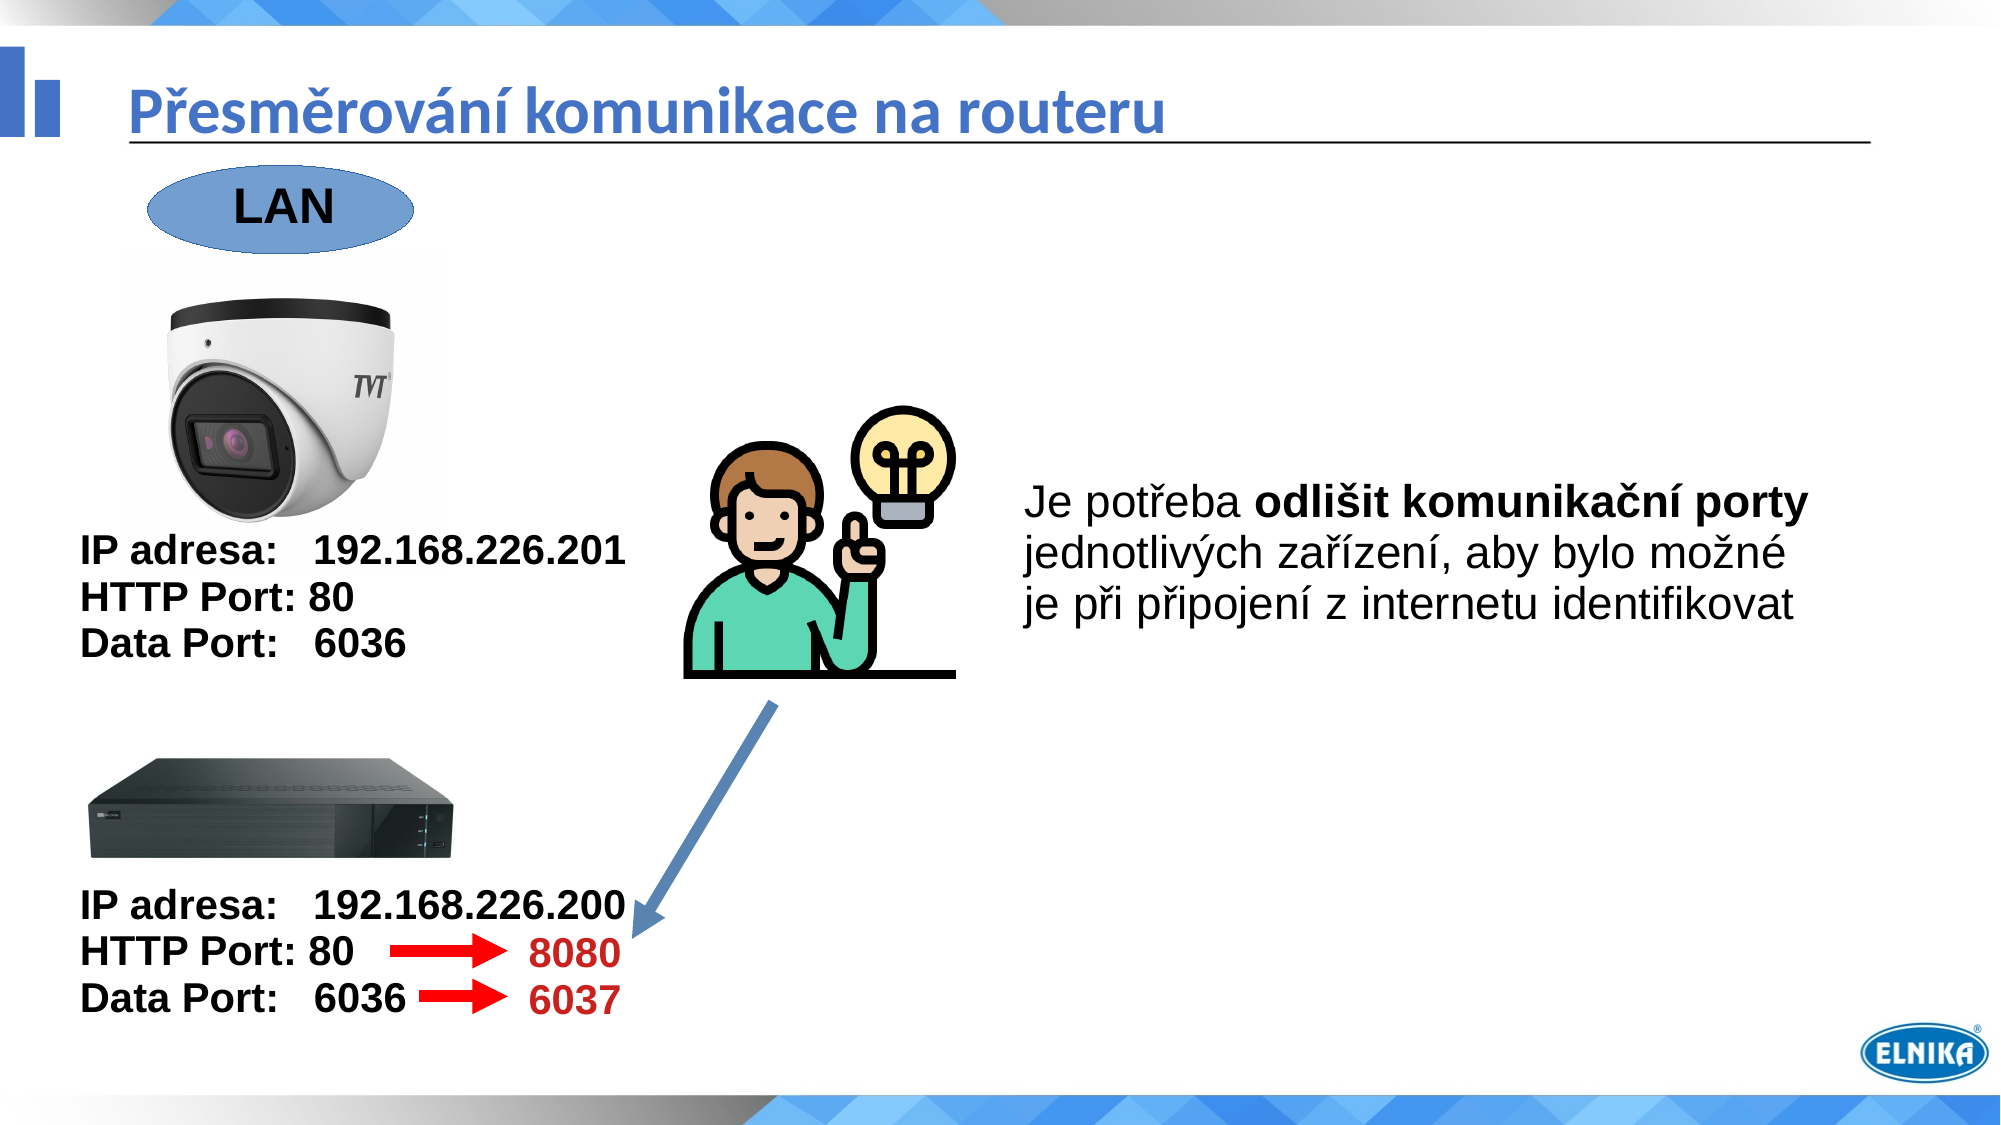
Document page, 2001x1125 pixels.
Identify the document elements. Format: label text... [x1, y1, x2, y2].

text_box Přesměrování komunikace na routeru [78, 58, 1211, 154]
text_box Je potřeba odlišit komunikační porty jednotlivých zařízení, aby bylo možné je při připojení z internetu identifikovat [1003, 462, 1920, 643]
text_box LAN [218, 171, 378, 243]
text_box IP adresa: 192.168.226.200 HTTP Port: 80 Data Port: 6036 [64, 874, 656, 1075]
text_box [147, 165, 369, 254]
text_box IP adresa: 192.168.226.201 HTTP Port: 80 Data Port: 6036 [64, 519, 656, 721]
text_box [378, 179, 414, 240]
text_box 8080 6037 [507, 916, 656, 1037]
picture [0, 0, 2001, 1125]
